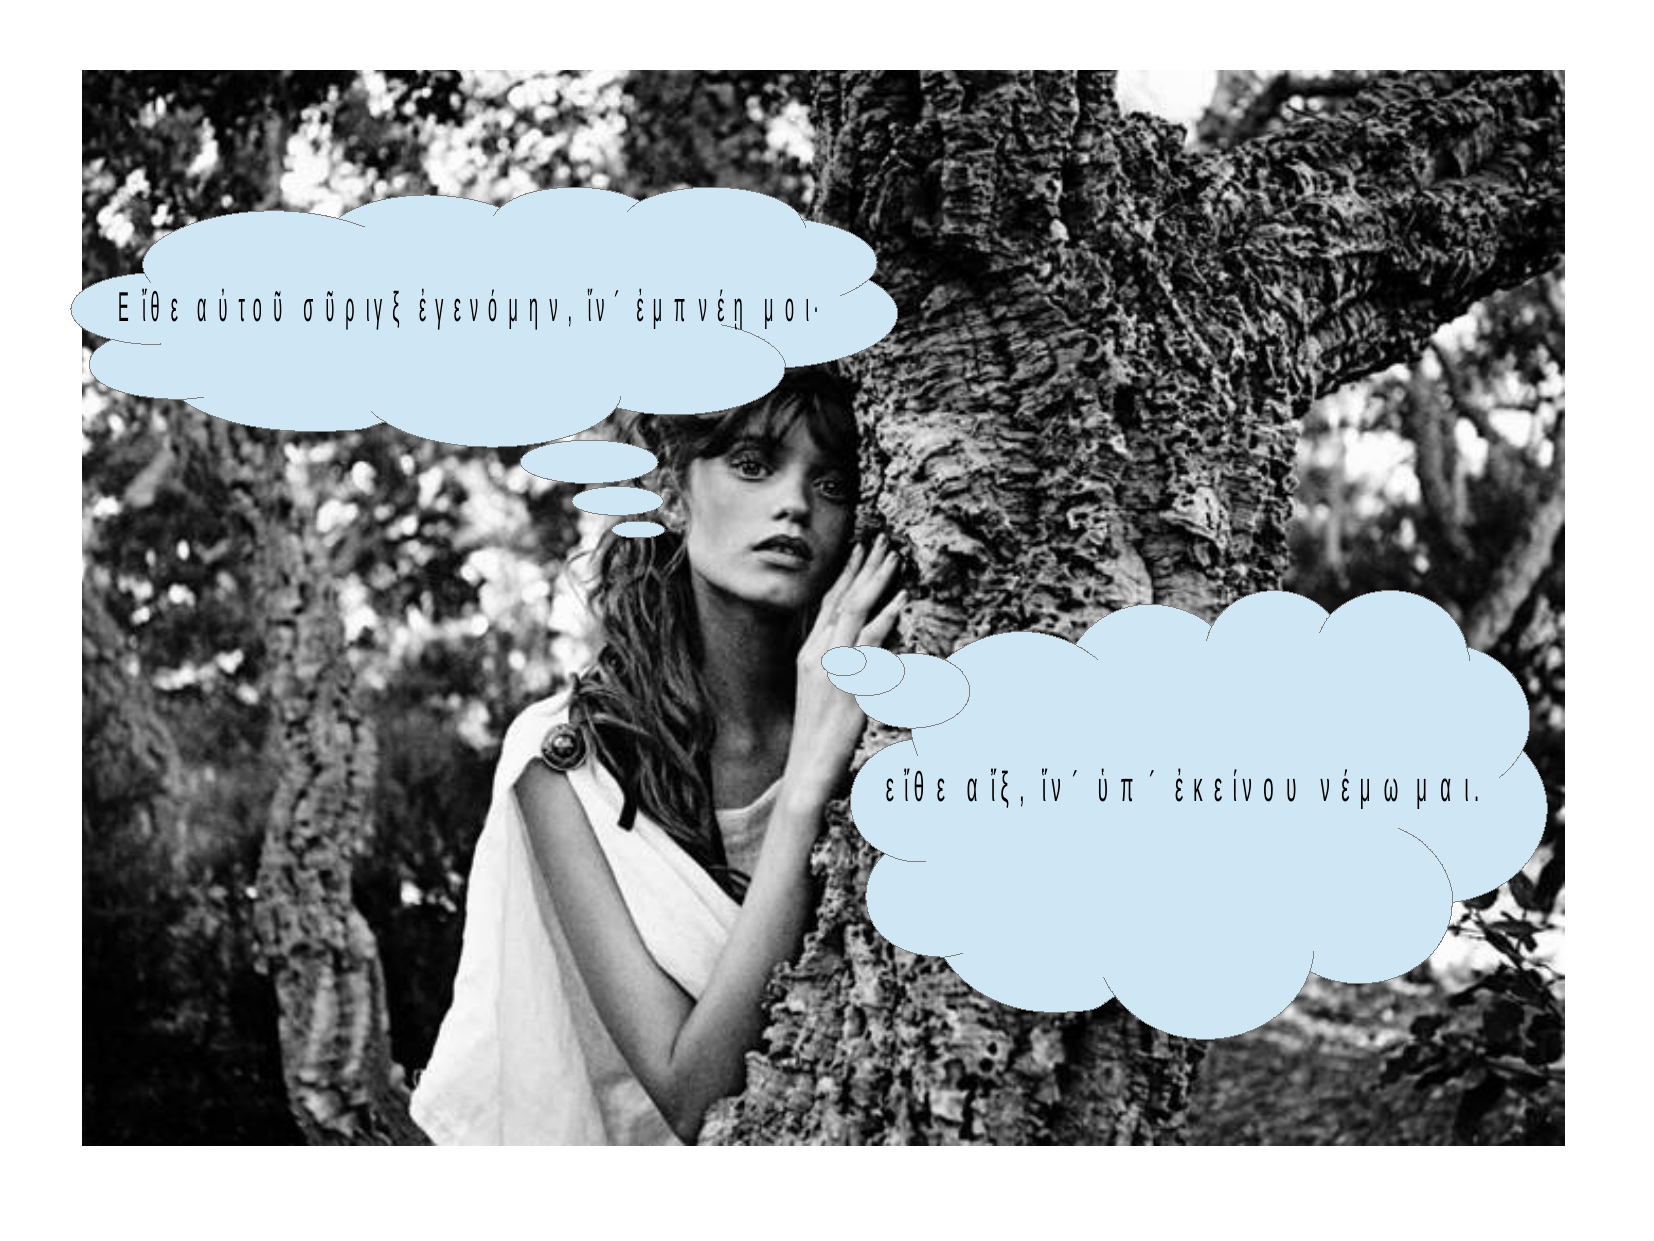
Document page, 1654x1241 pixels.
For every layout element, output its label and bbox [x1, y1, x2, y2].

text_box [611, 520, 666, 538]
picture [82, 70, 1565, 1146]
text_box [571, 486, 664, 516]
text_box [520, 440, 659, 484]
text_box [70, 187, 898, 448]
text_box [821, 590, 1548, 1040]
